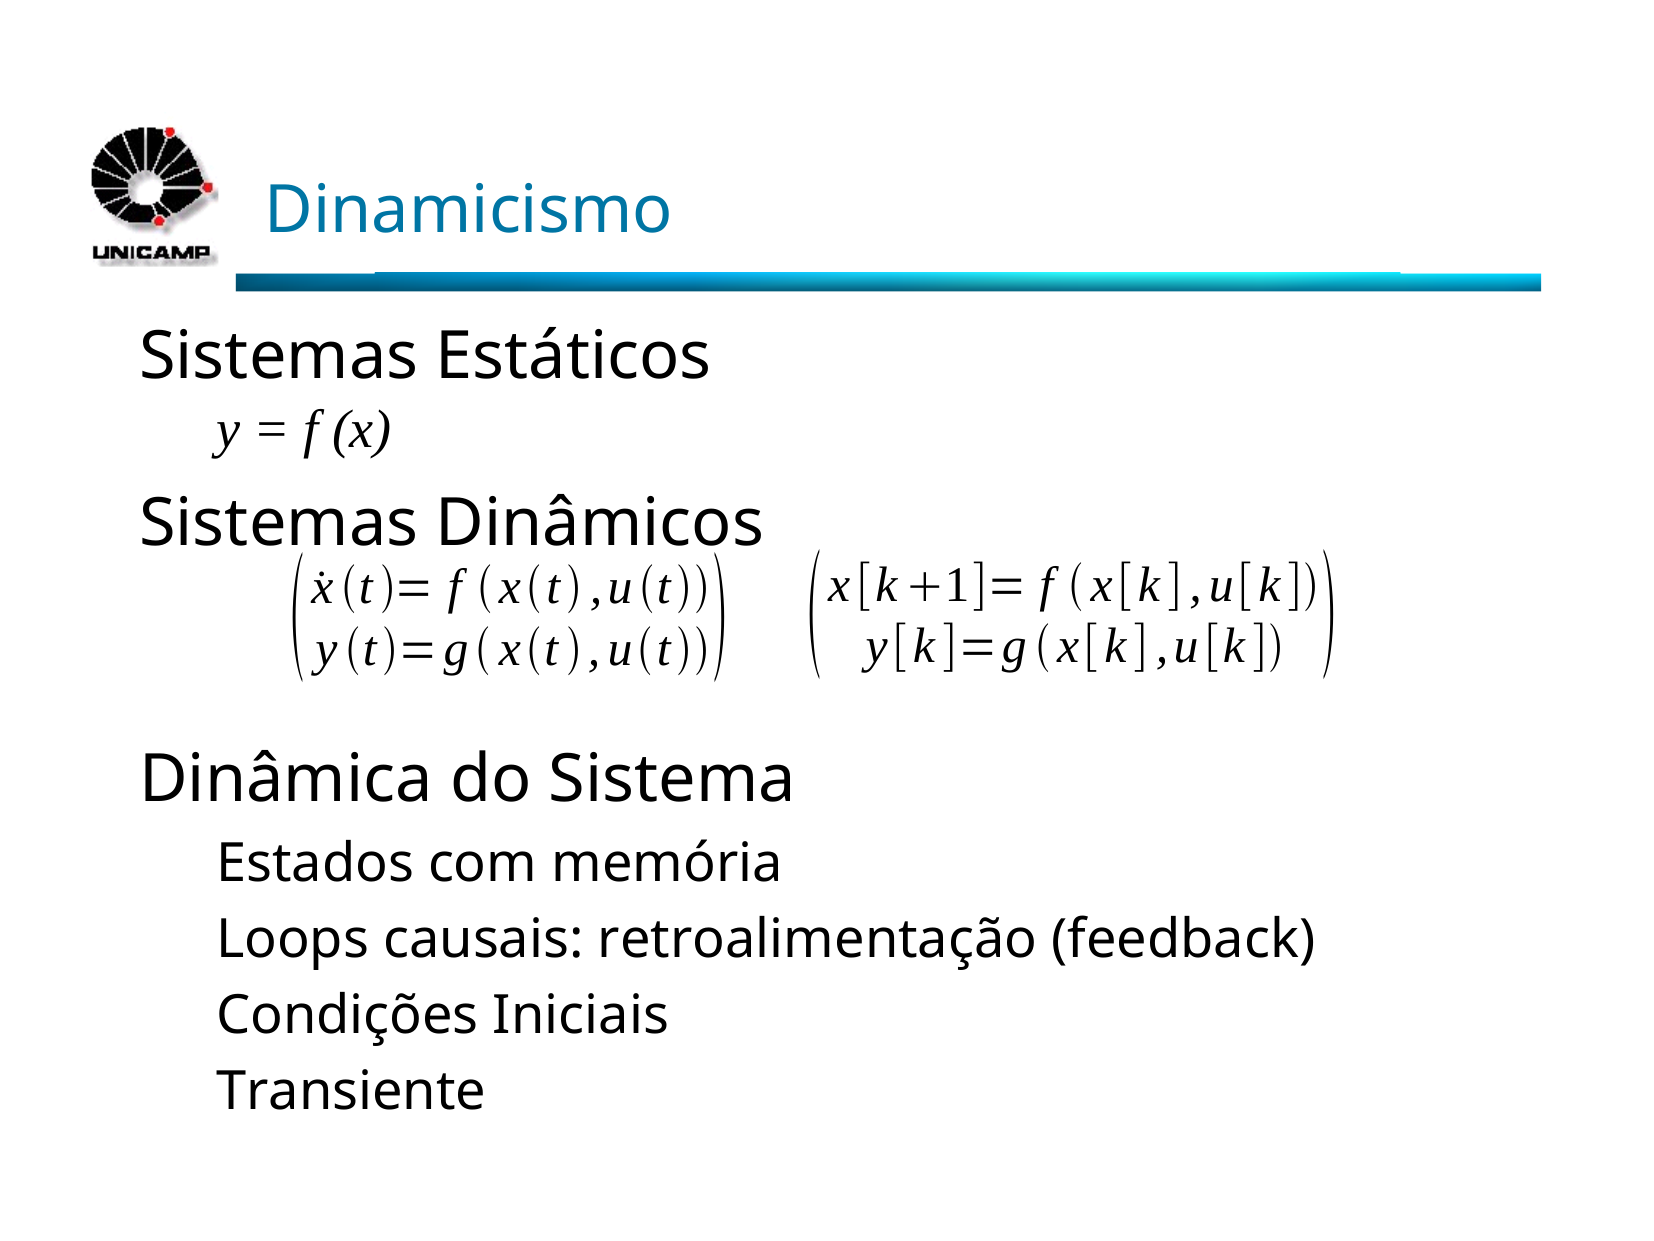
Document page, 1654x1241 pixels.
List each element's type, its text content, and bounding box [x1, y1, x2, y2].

list Sistemas Estáticos y = f (x) Sistemas Dinâmicos Dinâmica do Sistema Estados com memória Loops causais: retroalimentação (feedback) Condições Iniciais Transiente [121, 309, 1534, 1182]
picture [125, 272, 1654, 295]
chart [283, 548, 734, 685]
title Dinamicismo [264, 42, 1534, 250]
chart [800, 546, 1345, 683]
